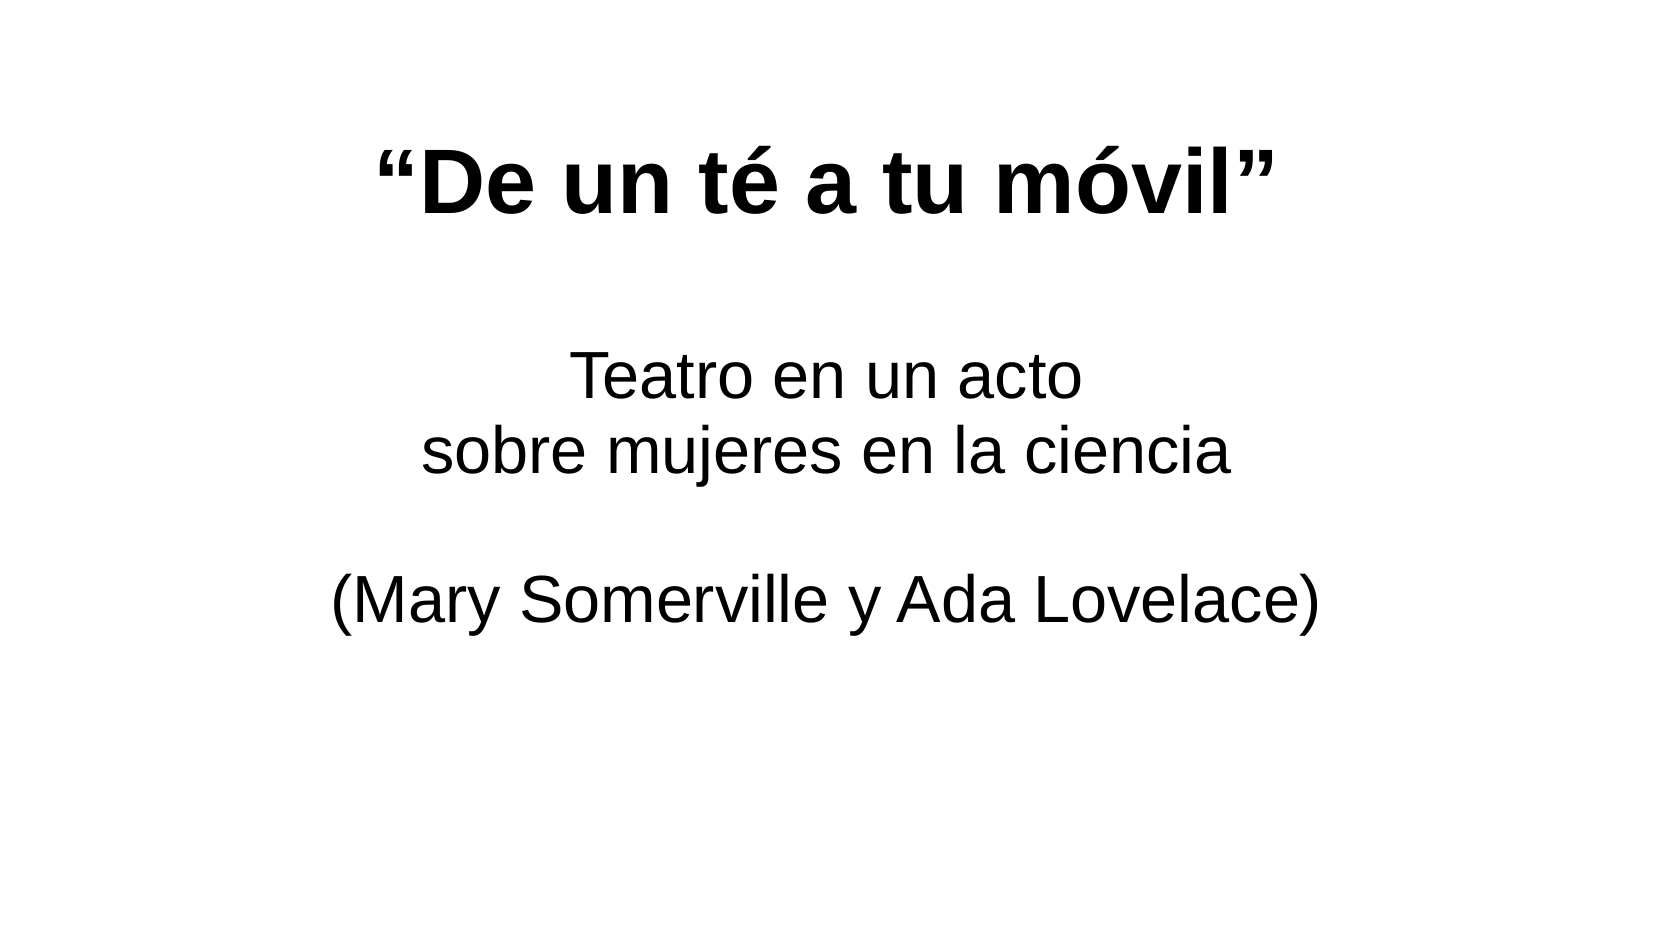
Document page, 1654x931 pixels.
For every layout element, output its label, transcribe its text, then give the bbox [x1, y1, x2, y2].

title “De un té a tu móvil” [82, 104, 1571, 217]
subtitle Teatro en un acto sobre mujeres en la ciencia (Mary Somerville y Ada Lovelace) [82, 217, 1571, 758]
